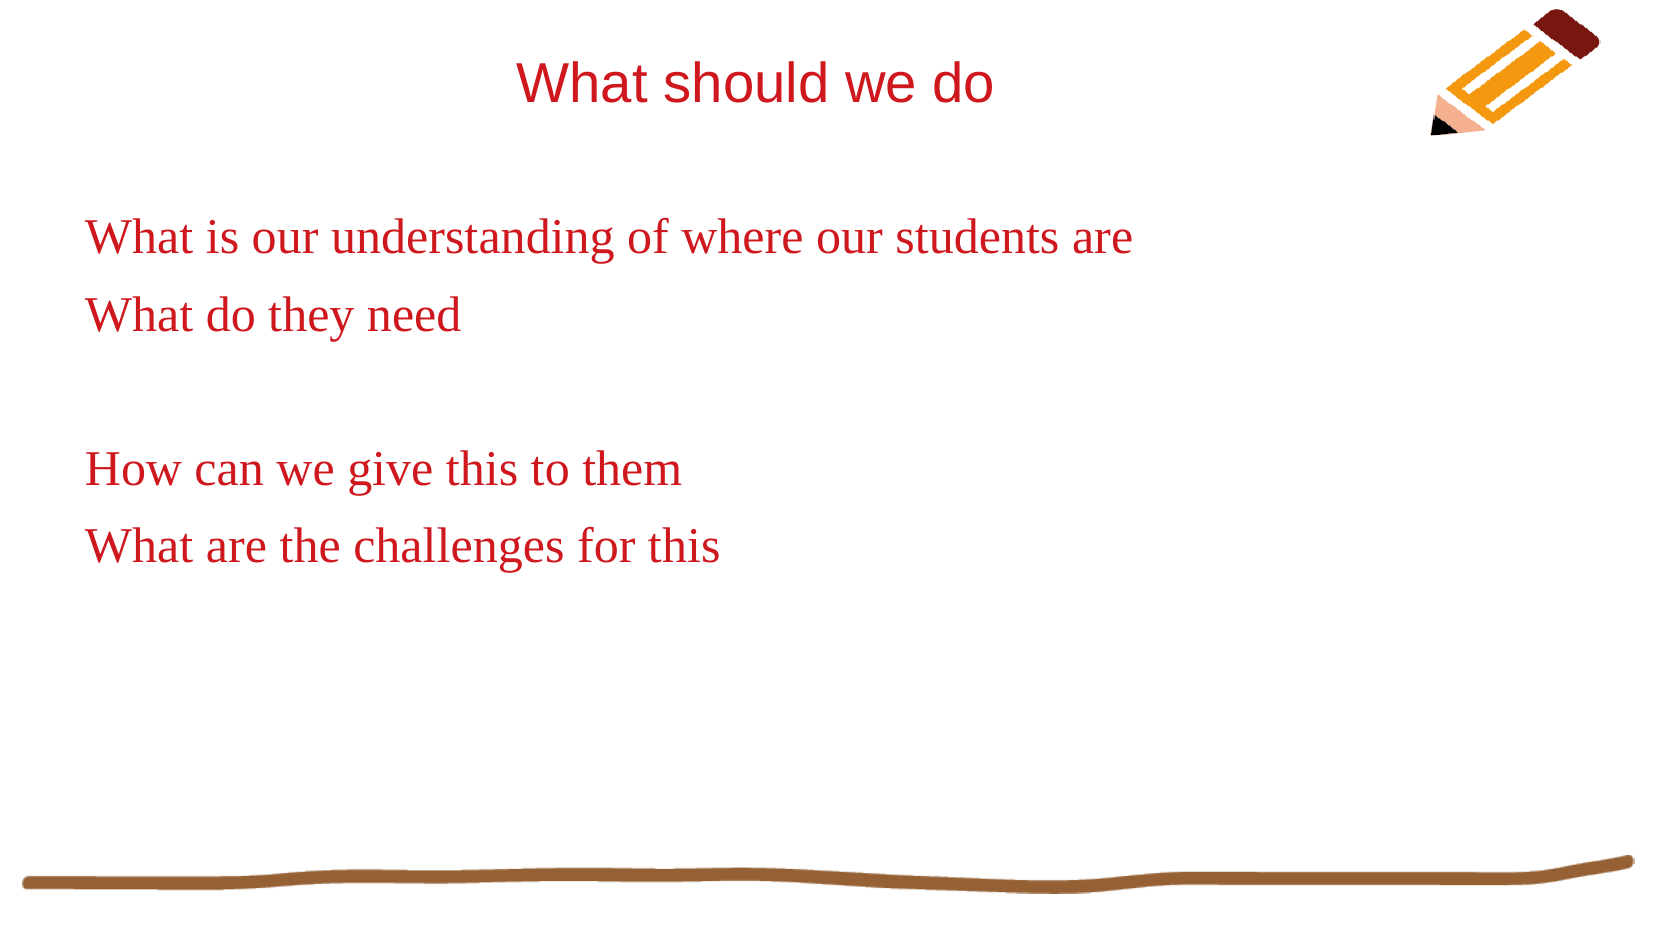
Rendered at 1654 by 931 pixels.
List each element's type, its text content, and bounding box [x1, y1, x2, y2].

picture [1430, 9, 1601, 136]
list What is our understanding of where our students are What do they need How can we give this to them What are the challenges for this [84, 209, 1479, 922]
title What should we do [82, 37, 1430, 129]
picture [22, 855, 84, 894]
picture [1479, 855, 1635, 894]
